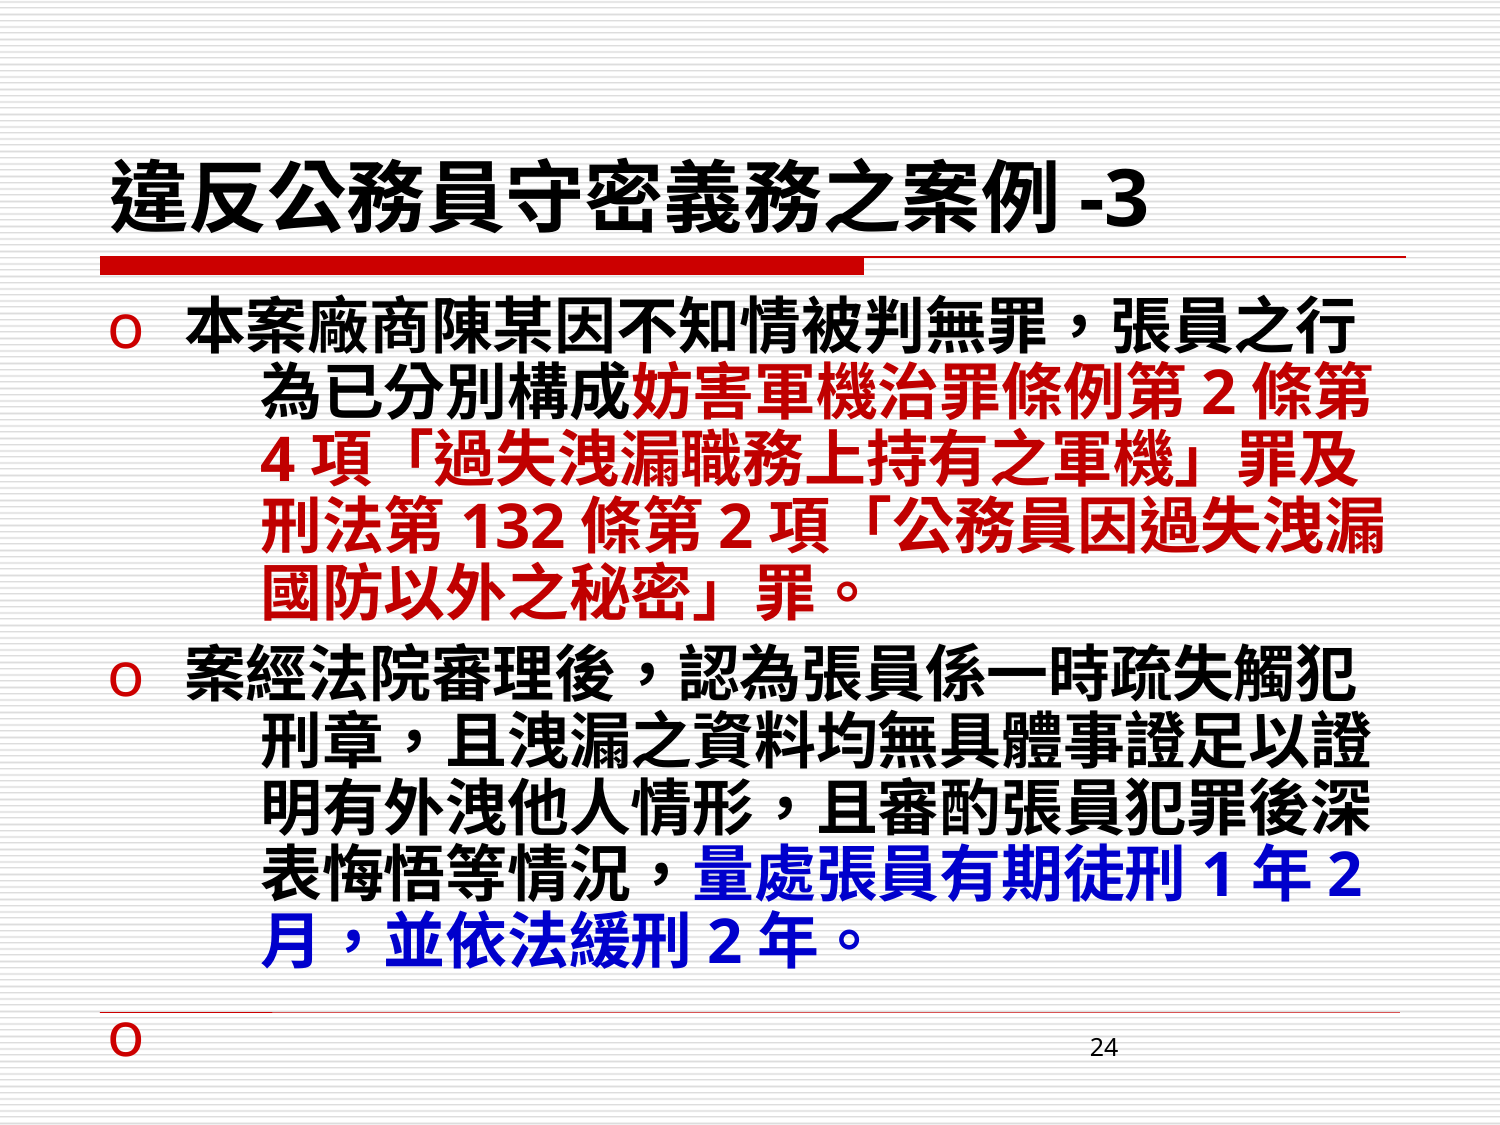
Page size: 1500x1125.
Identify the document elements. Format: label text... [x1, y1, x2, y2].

text_box [1074, 1024, 1400, 1103]
title 違反公務員守密義務之案例-3 [94, 50, 1407, 250]
list 本案廠商陳某因不知情被判無罪，張員之行為已分別構成妨害軍機治罪條例第2條第4項「過失洩漏職務上持有之軍機」罪及刑法第132條第2項「公務員因過失洩漏國防以外之秘密」罪。 案經法院審理後，認為張員係一時疏失觸犯刑章，且洩漏之資料均無具體事證足以證明有外洩他人情形，且審酌張員犯罪後深表悔悟等情況，量處張員有期徒刑1年2月，並依法緩刑2年。 [92, 287, 1406, 988]
